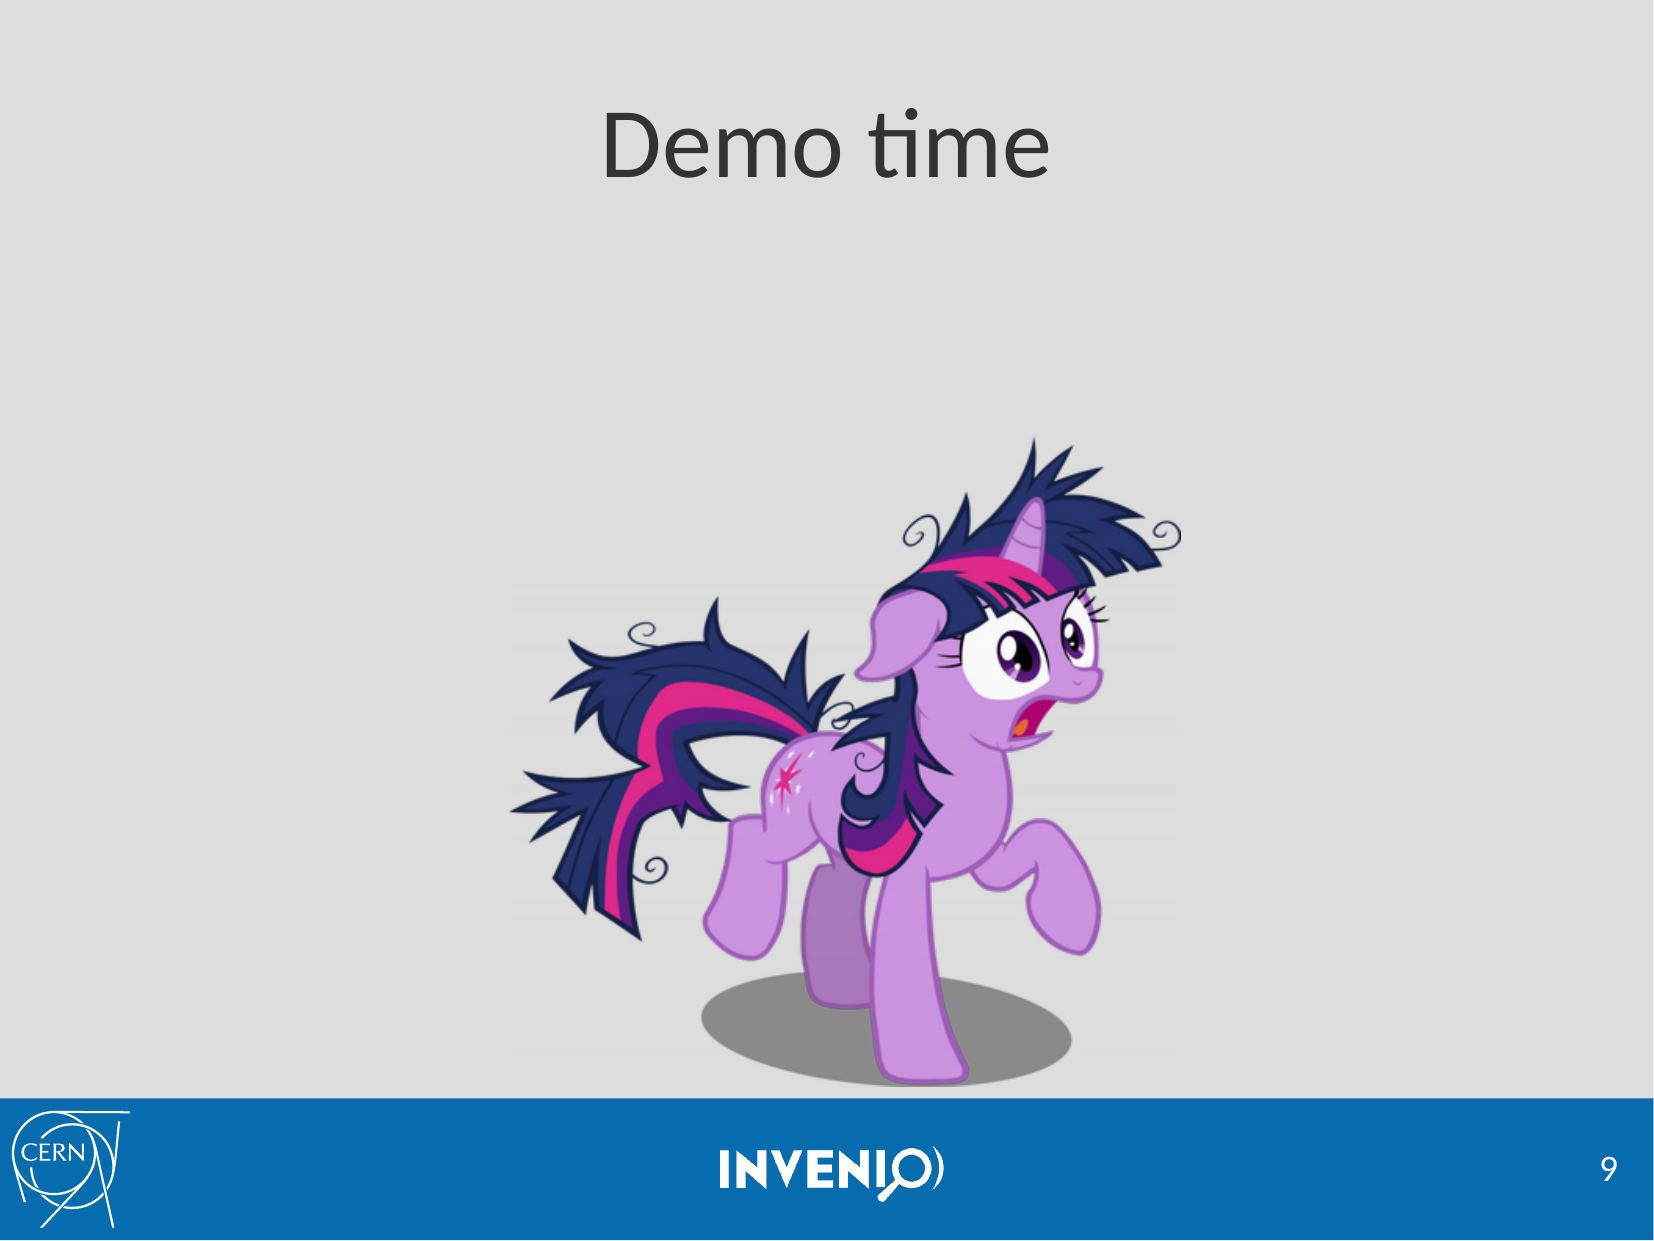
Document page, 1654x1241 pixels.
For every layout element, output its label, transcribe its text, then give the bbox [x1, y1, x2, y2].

picture [509, 436, 1181, 1087]
title Demo time [82, 49, 1571, 257]
picture [720, 1145, 944, 1202]
